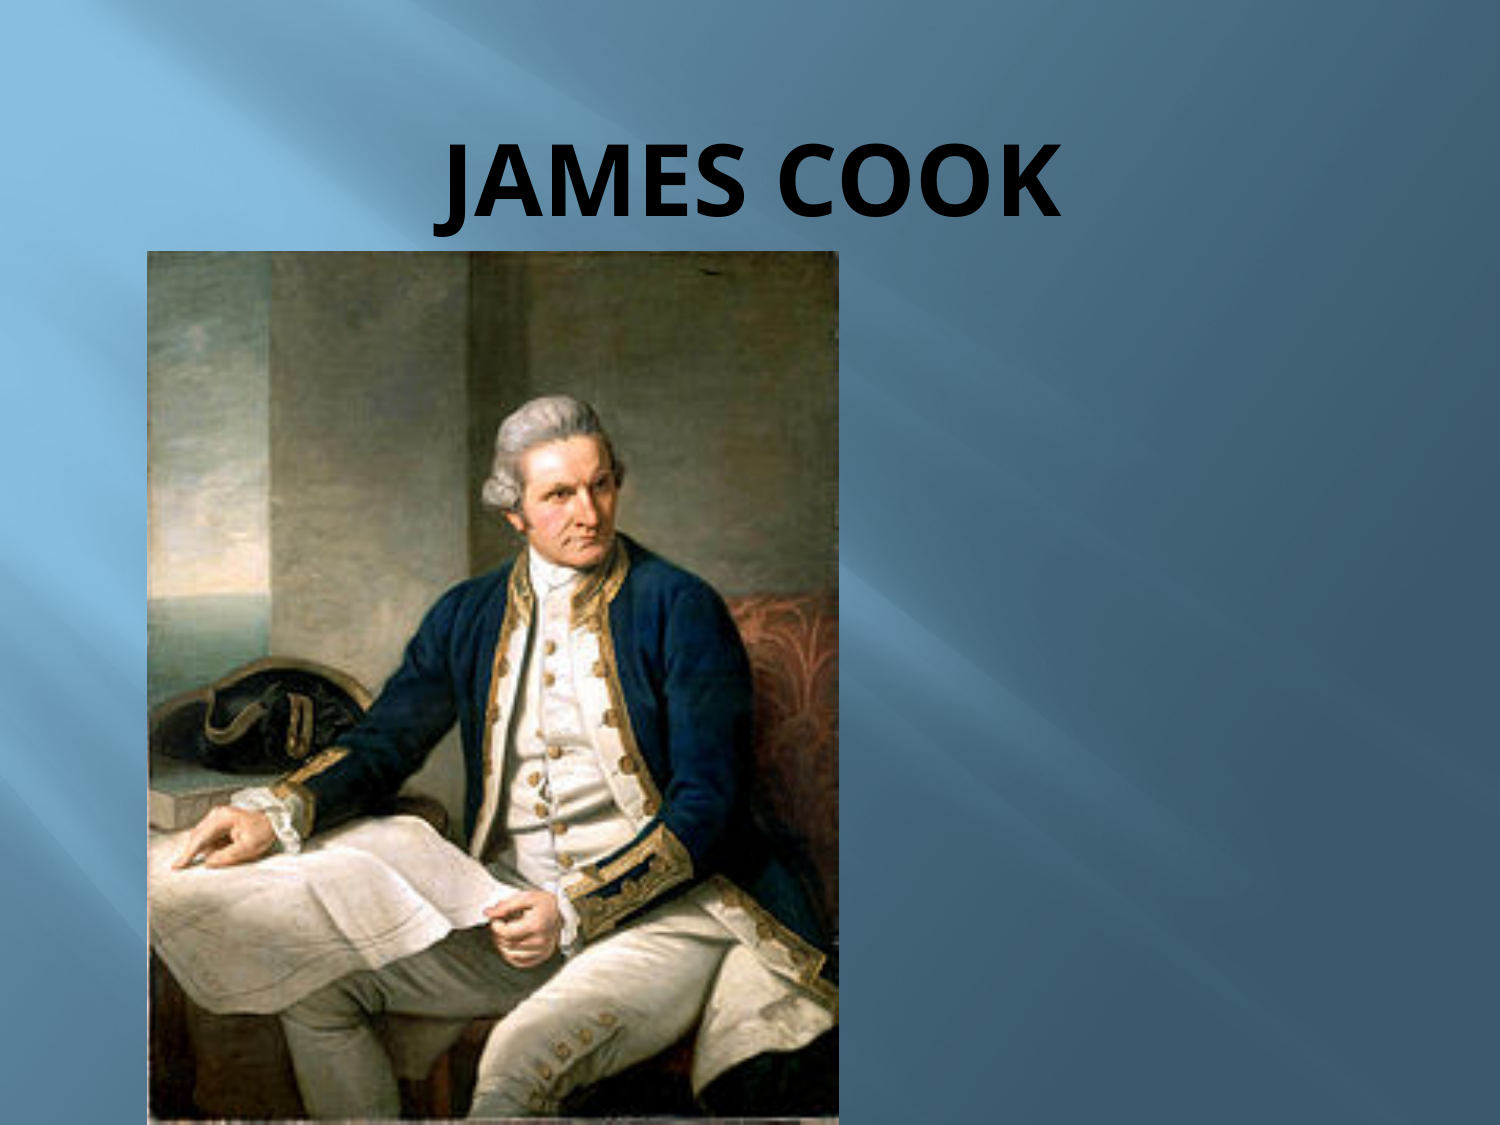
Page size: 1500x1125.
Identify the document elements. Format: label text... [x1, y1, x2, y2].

title James Cook [76, 42, 1427, 237]
picture [0, 0, 1500, 1125]
